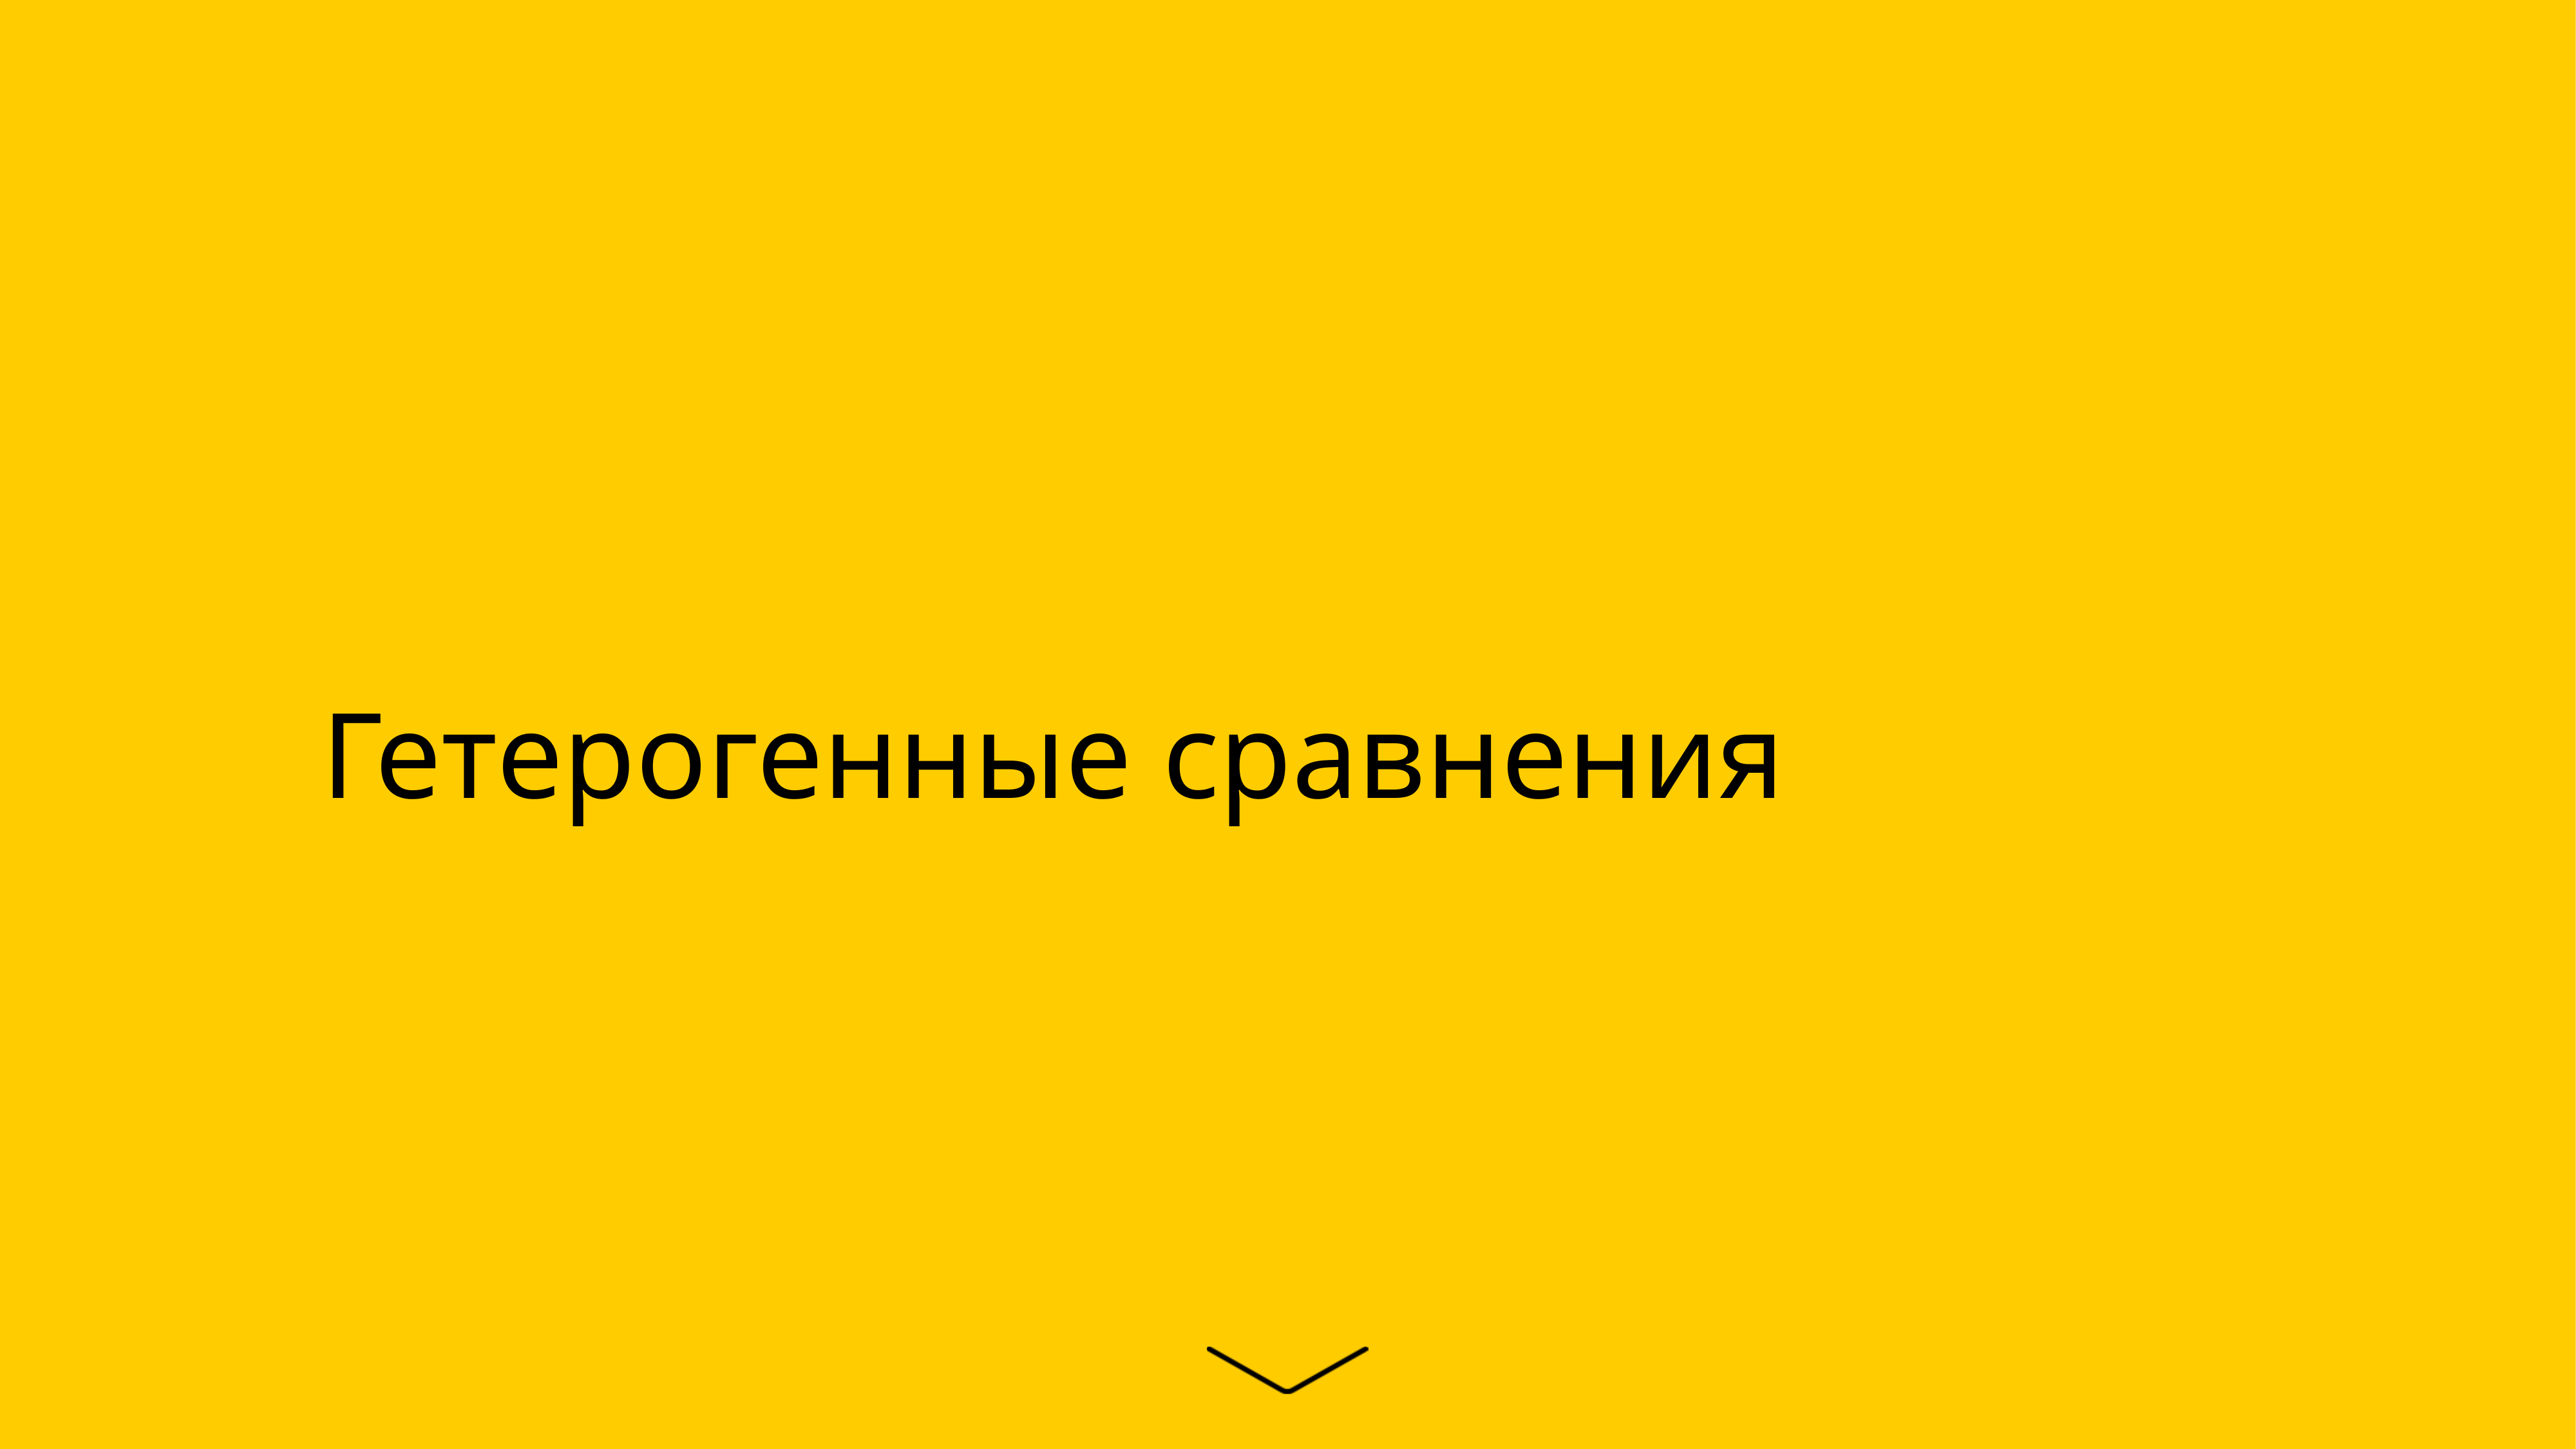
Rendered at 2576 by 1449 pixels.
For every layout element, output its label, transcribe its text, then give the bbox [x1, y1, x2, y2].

title Гетерогенные сравнения [321, 429, 2253, 1074]
picture [1207, 1347, 1368, 1396]
